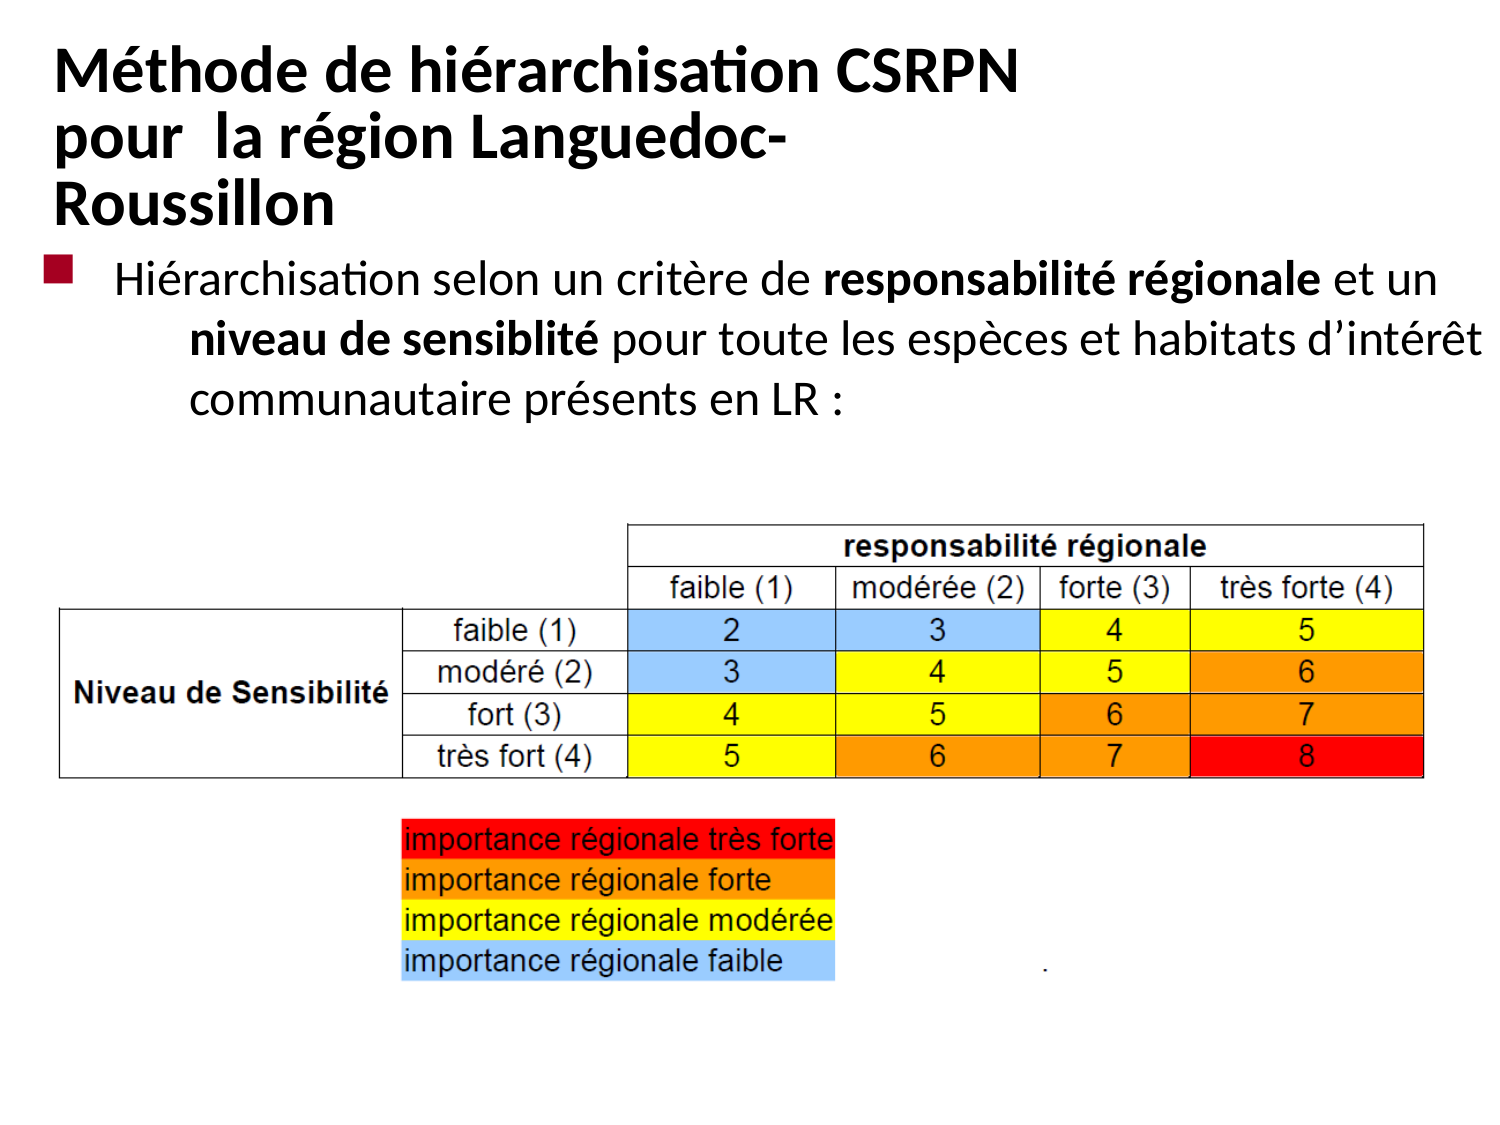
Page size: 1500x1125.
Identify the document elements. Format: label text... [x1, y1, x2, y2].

text_box Hiérarchisation selon un critère de responsabilité régionale et un niveau de sensiblité pour toute les espèces et habitats d’intérêt communautaire présents en LR : [25, 237, 1500, 444]
text_box Méthode de hiérarchisation CSRPN pour la région Languedoc-Roussillon [38, 34, 1087, 213]
picture [37, 500, 1438, 997]
